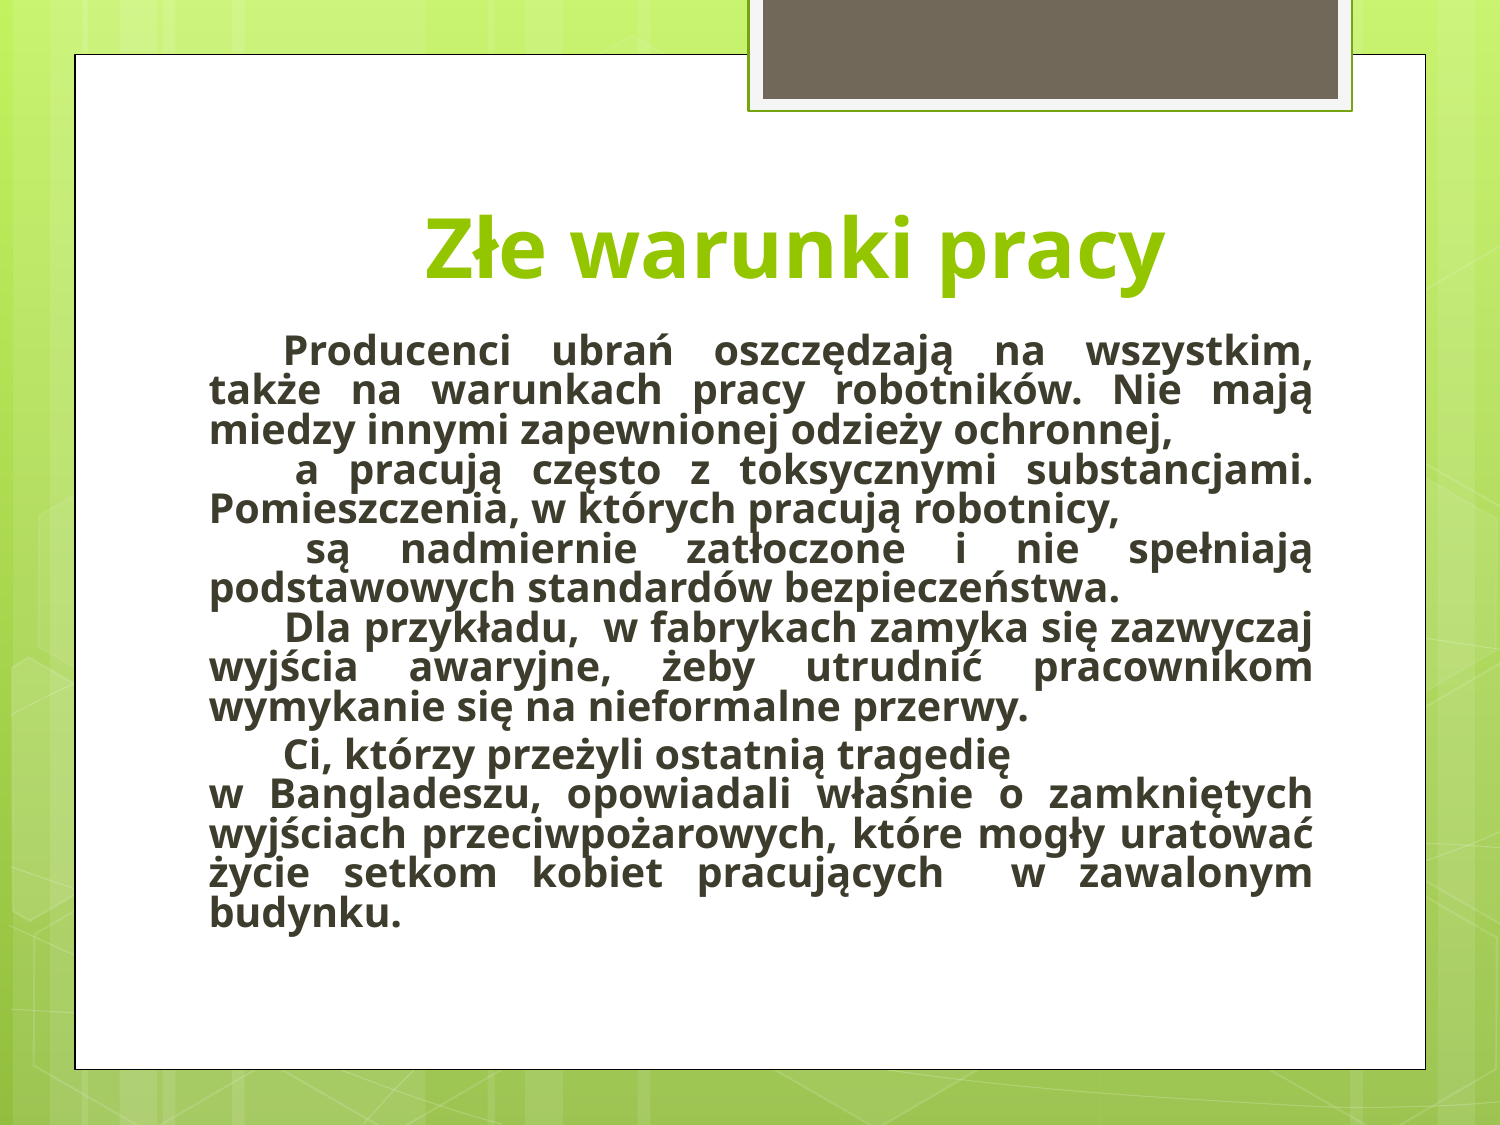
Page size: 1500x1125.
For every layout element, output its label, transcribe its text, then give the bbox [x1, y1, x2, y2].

list Producenci ubrań oszczędzają na wszystkim, także na warunkach pracy robotników. Nie mają miedzy innymi zapewnionej odzieży ochronnej, a pracują często z toksycznymi substancjami. Pomieszczenia, w których pracują robotnicy, są nadmiernie zatłoczone i nie spełniają podstawowych standardów bezpieczeństwa. Dla przykładu, w fabrykach zamyka się zazwyczaj wyjścia awaryjne, żeby utrudnić pracownikom wymykanie się na nieformalne przerwy. Ci, którzy przeżyli ostatnią tragedię w Bangladeszu, opowiadali właśnie o zamkniętych wyjściach przeciwpożarowych, które mogły uratować życie setkom kobiet pracujących w zawalonym budynku. [171, 326, 1329, 957]
title Złe warunki pracy [171, 172, 1312, 303]
